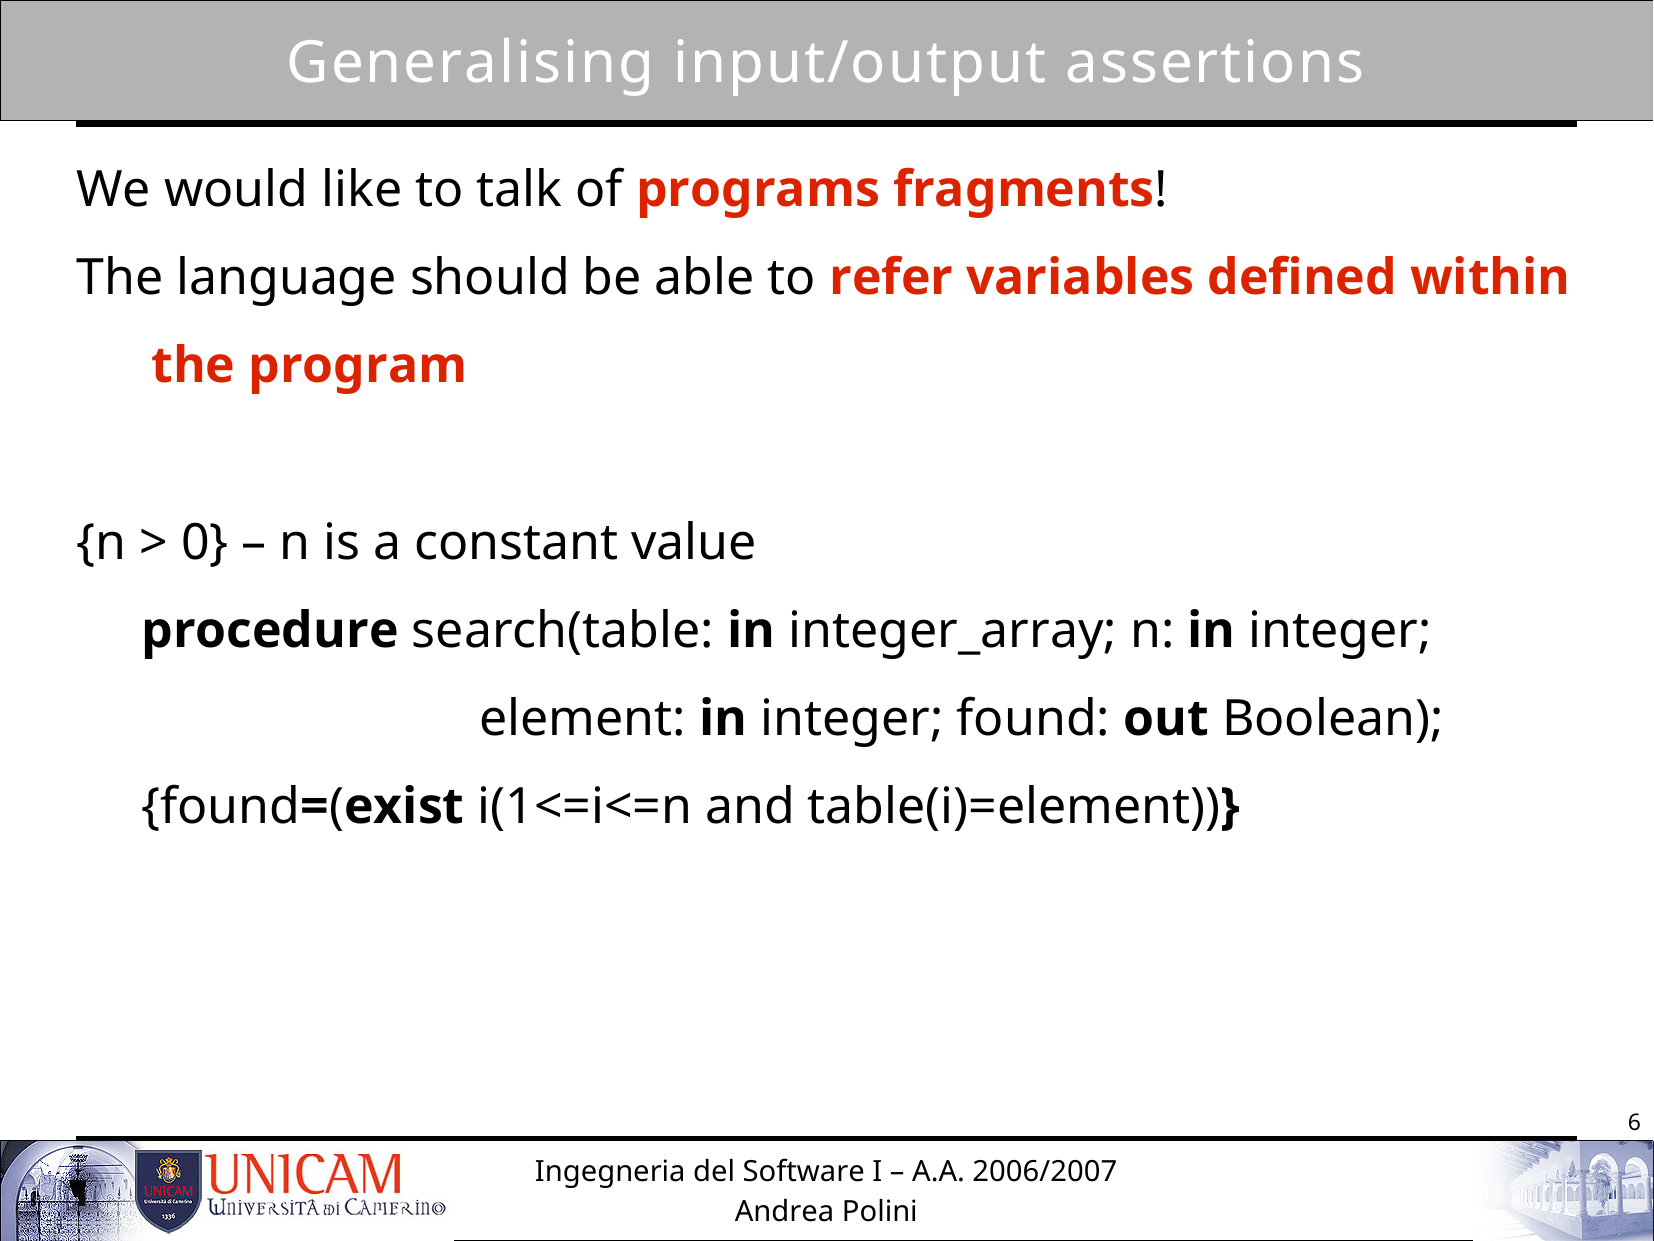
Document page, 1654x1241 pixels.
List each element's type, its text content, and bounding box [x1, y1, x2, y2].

picture [1473, 1141, 1654, 1241]
list We would like to talk of programs fragments! The language should be able to refer variables defined within the program {n > 0} – n is a constant value procedure search(table: in integer_array; n: in integer; element: in integer; found: out Boolean); {found=(exist i(1<=i<=n and table(i)=element))} [76, 152, 1577, 796]
title Generalising input/output assertions [0, 0, 1653, 121]
picture [0, 1141, 454, 1241]
